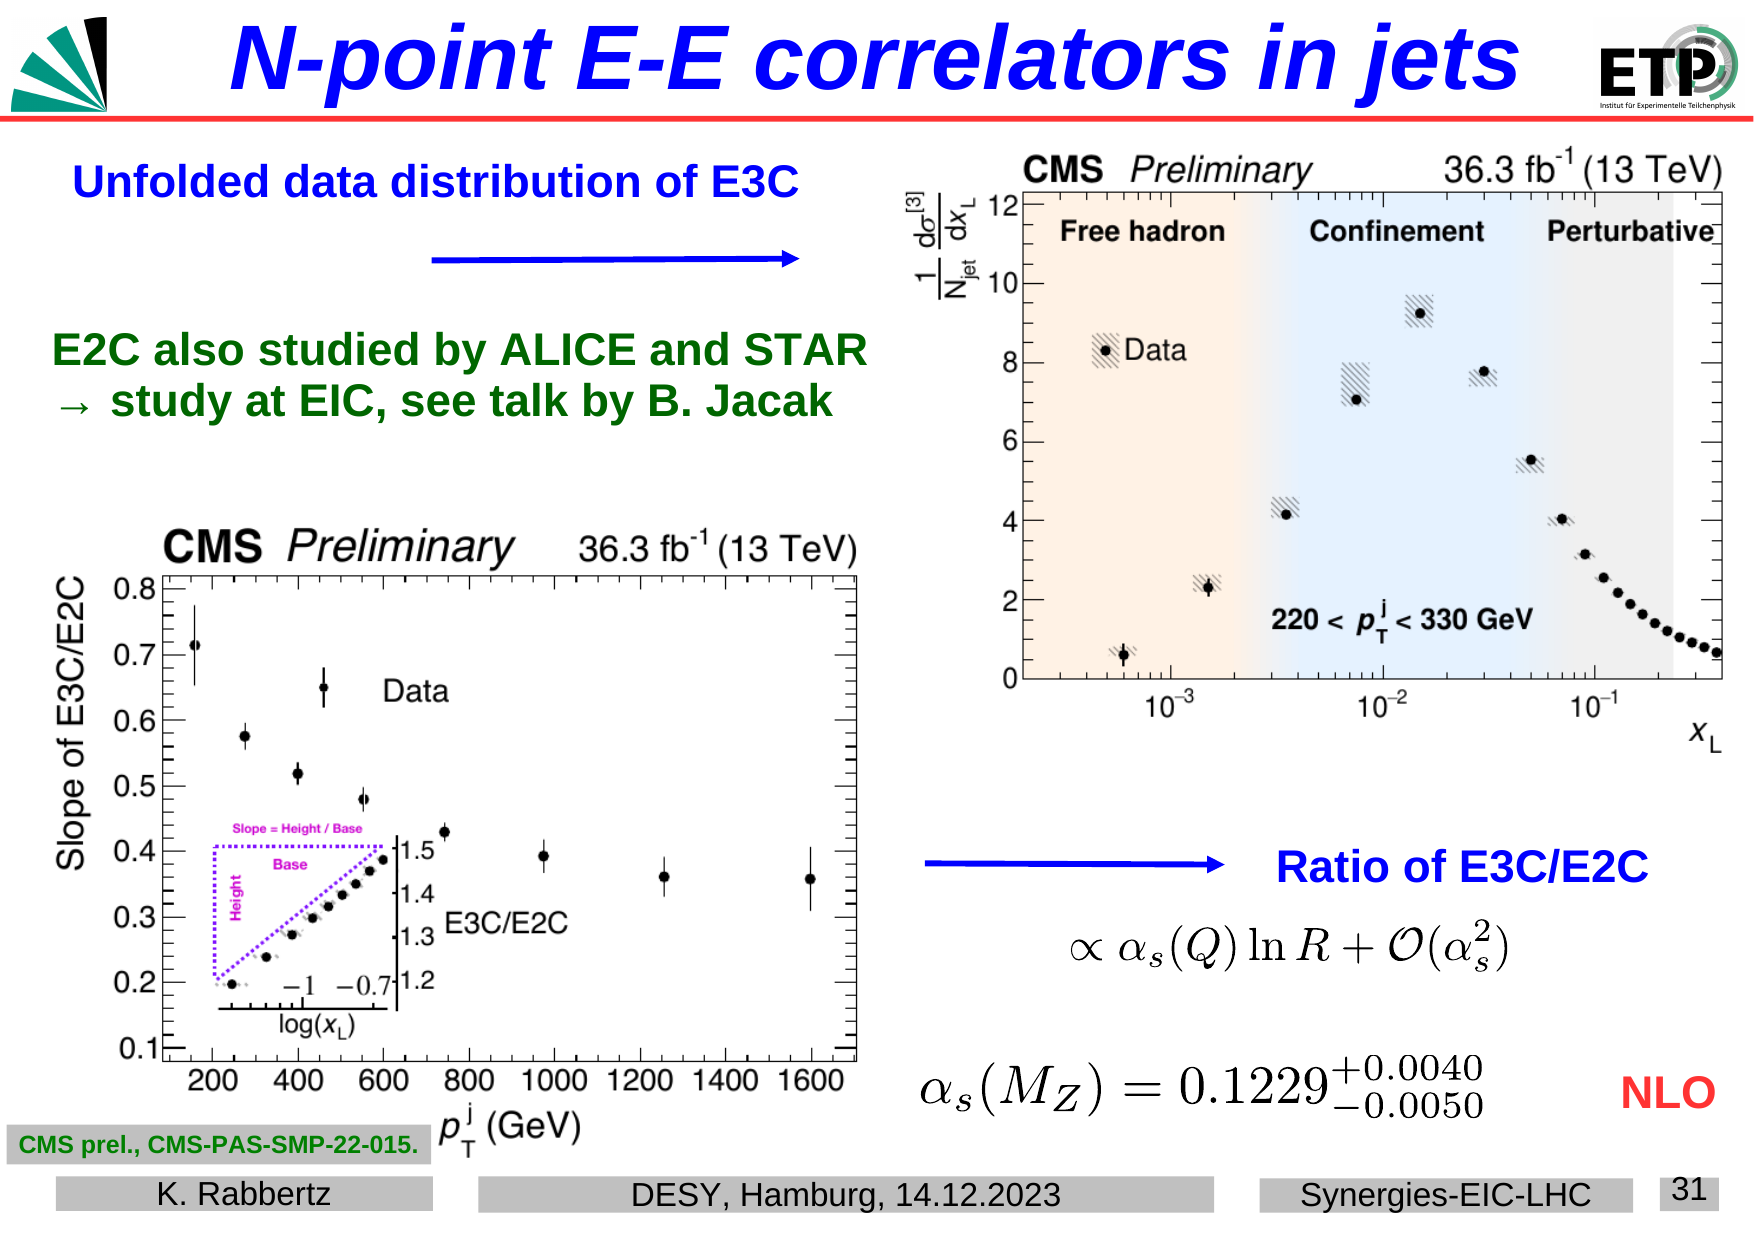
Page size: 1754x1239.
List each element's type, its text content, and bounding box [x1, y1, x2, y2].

text_box E2C also studied by ALICE and STAR → study at EIC, see talk by B. Jacak [39, 317, 881, 433]
title N-point E-E correlators in jets [124, 0, 1630, 116]
text_box Unfolded data distribution of E3C [60, 150, 825, 214]
picture [894, 134, 1742, 765]
picture [1068, 919, 1512, 972]
text_box Ratio of E3C/E2C [1264, 835, 1662, 899]
picture [1630, 17, 1745, 112]
picture [11, 17, 107, 113]
text_box NLO [1608, 1060, 1729, 1124]
text_box CMS prel., CMS-PAS-SMP-22-015. [6, 1124, 432, 1165]
picture [918, 1055, 1485, 1122]
picture [30, 508, 882, 1172]
